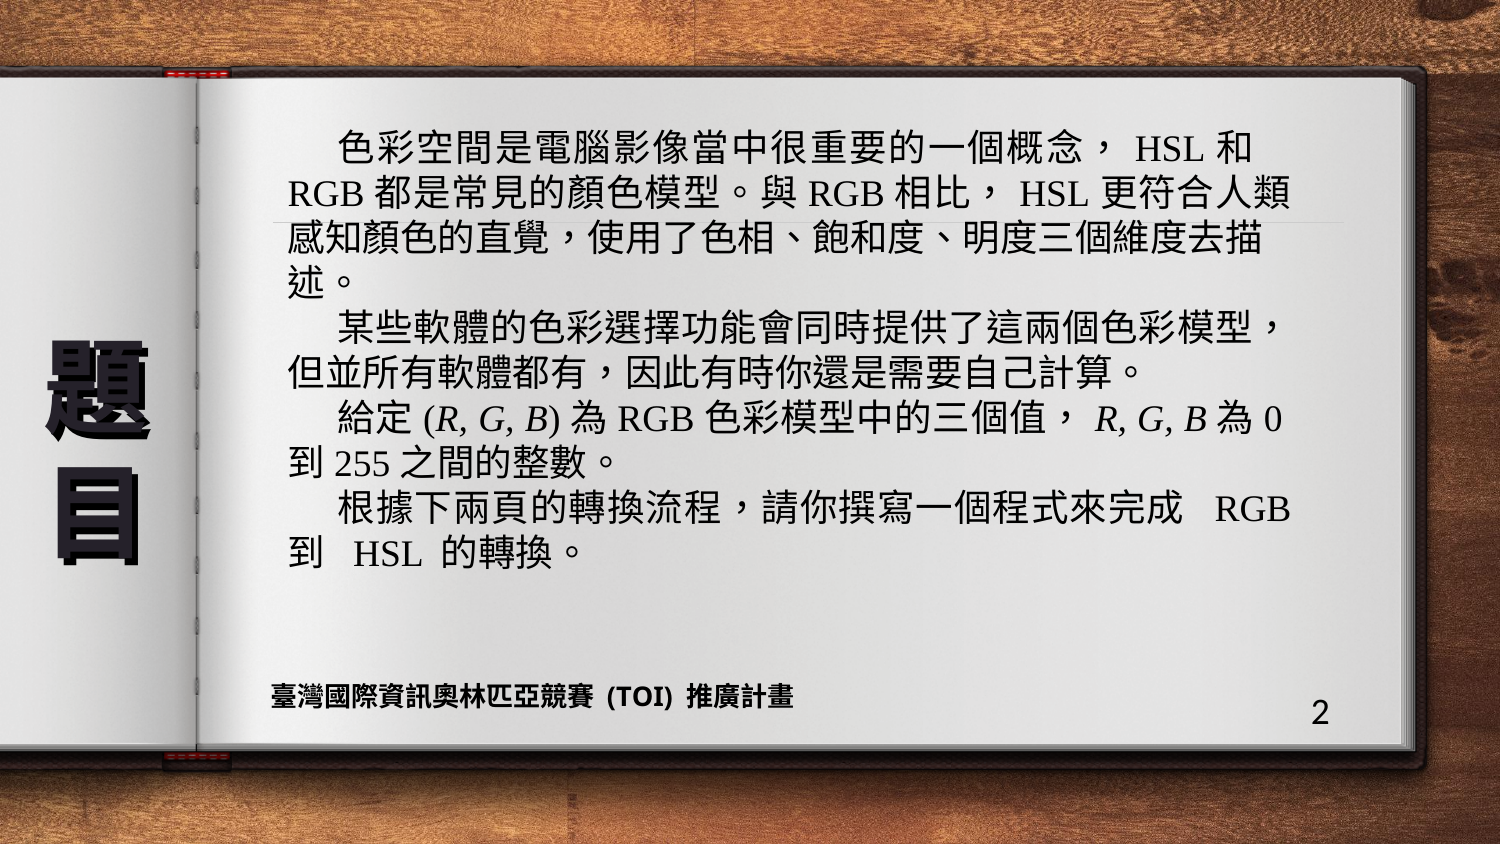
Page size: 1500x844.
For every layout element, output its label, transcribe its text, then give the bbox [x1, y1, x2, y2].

title 題 目 [28, 306, 210, 552]
text_box 2 [1295, 672, 1386, 737]
text_box 色彩空間是電腦影像當中很重要的一個概念，HSL和RGB都是常見的顏色模型。與RGB相比，HSL更符合人類感知顏色的直覺，使用了色相、飽和度、明度三個維度去描述。 某些軟體的色彩選擇功能會同時提供了這兩個色彩模型，但並所有軟體都有，因此有時你還是需要自己計算。 給定(R, G, B)為RGB色彩模型中的三個值，R, G, B為0到255之間的整數。 根據下兩頁的轉換流程，請你撰寫一個程式來完成 RGB 到 HSL 的轉換。 [273, 117, 1307, 582]
